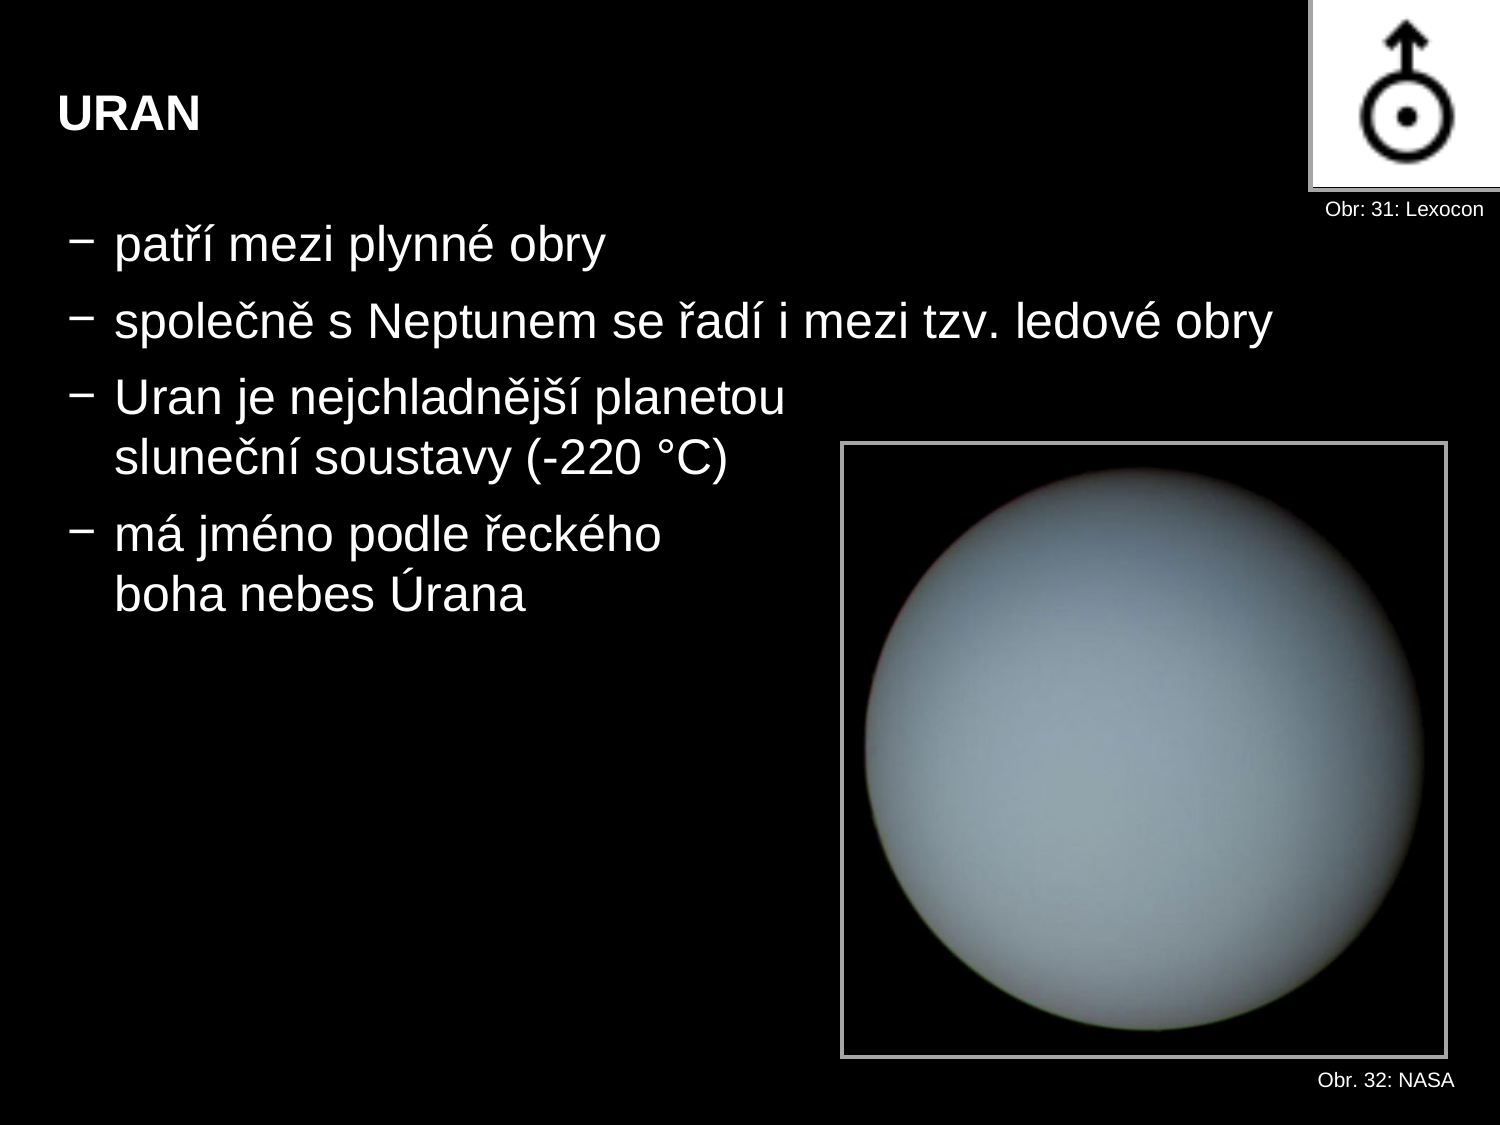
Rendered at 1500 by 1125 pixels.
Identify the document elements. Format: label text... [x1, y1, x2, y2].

picture [1312, 0, 1500, 187]
text_box URAN [42, 73, 217, 149]
text_box patří mezi plynné obry společně s Neptunem se řadí i mezi tzv. ledové obry Uran je nejchladnější planetou sluneční soustavy (-220 °C) má jméno podle řeckého boha nebes Úrana [53, 204, 1289, 630]
picture [843, 445, 1445, 1055]
text_box Obr: 31: Lexocon [1310, 187, 1500, 228]
text_box Obr. 32: NASA [1302, 1058, 1470, 1100]
